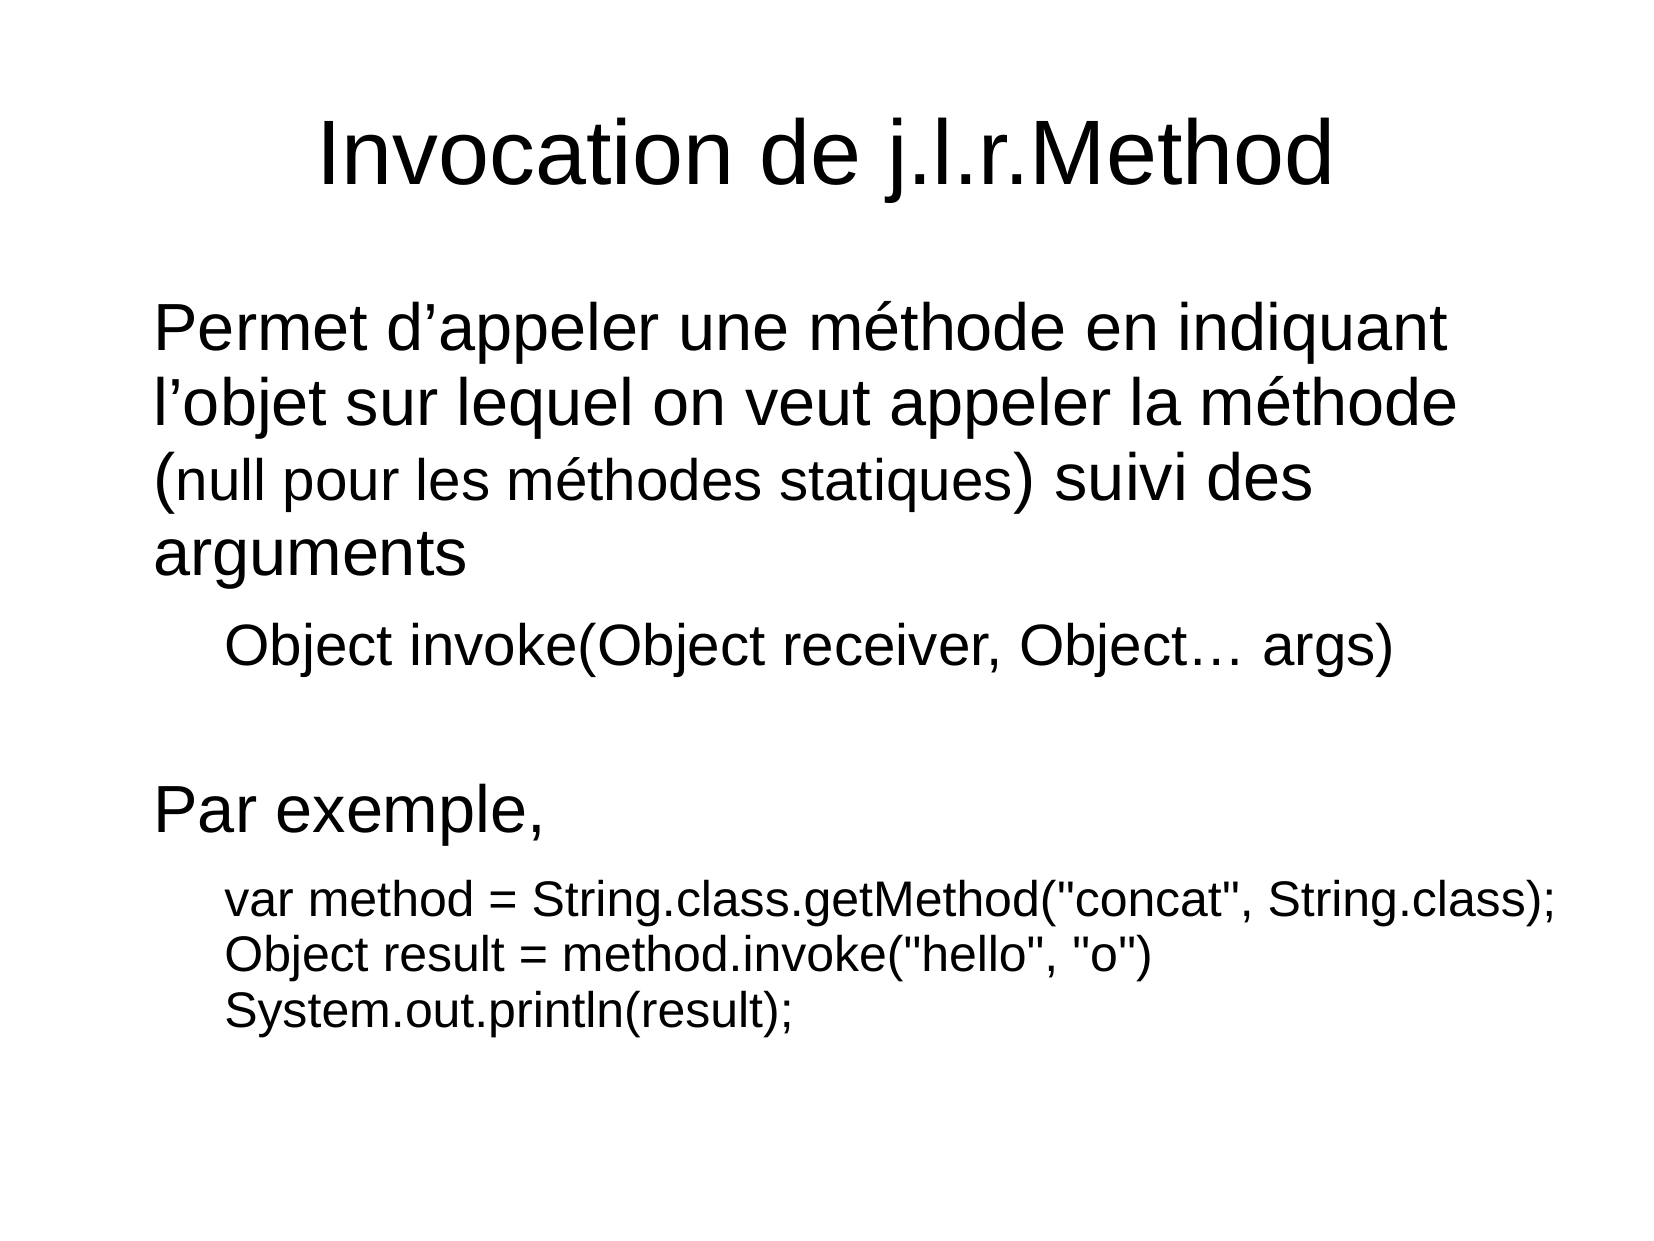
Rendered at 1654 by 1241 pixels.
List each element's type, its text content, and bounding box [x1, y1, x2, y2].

title Invocation de j.l.r.Method [82, 49, 1571, 257]
list Permet d’appeler une méthode en indiquant l’objet sur lequel on veut appeler la méthode (null pour les méthodes statiques) suivi des arguments Object invoke(Object receiver, Object… args) Par exemple, var method = String.class.getMethod("concat", String.class); Object result = method.invoke("hello", "o") System.out.println(result); [82, 290, 1571, 1126]
